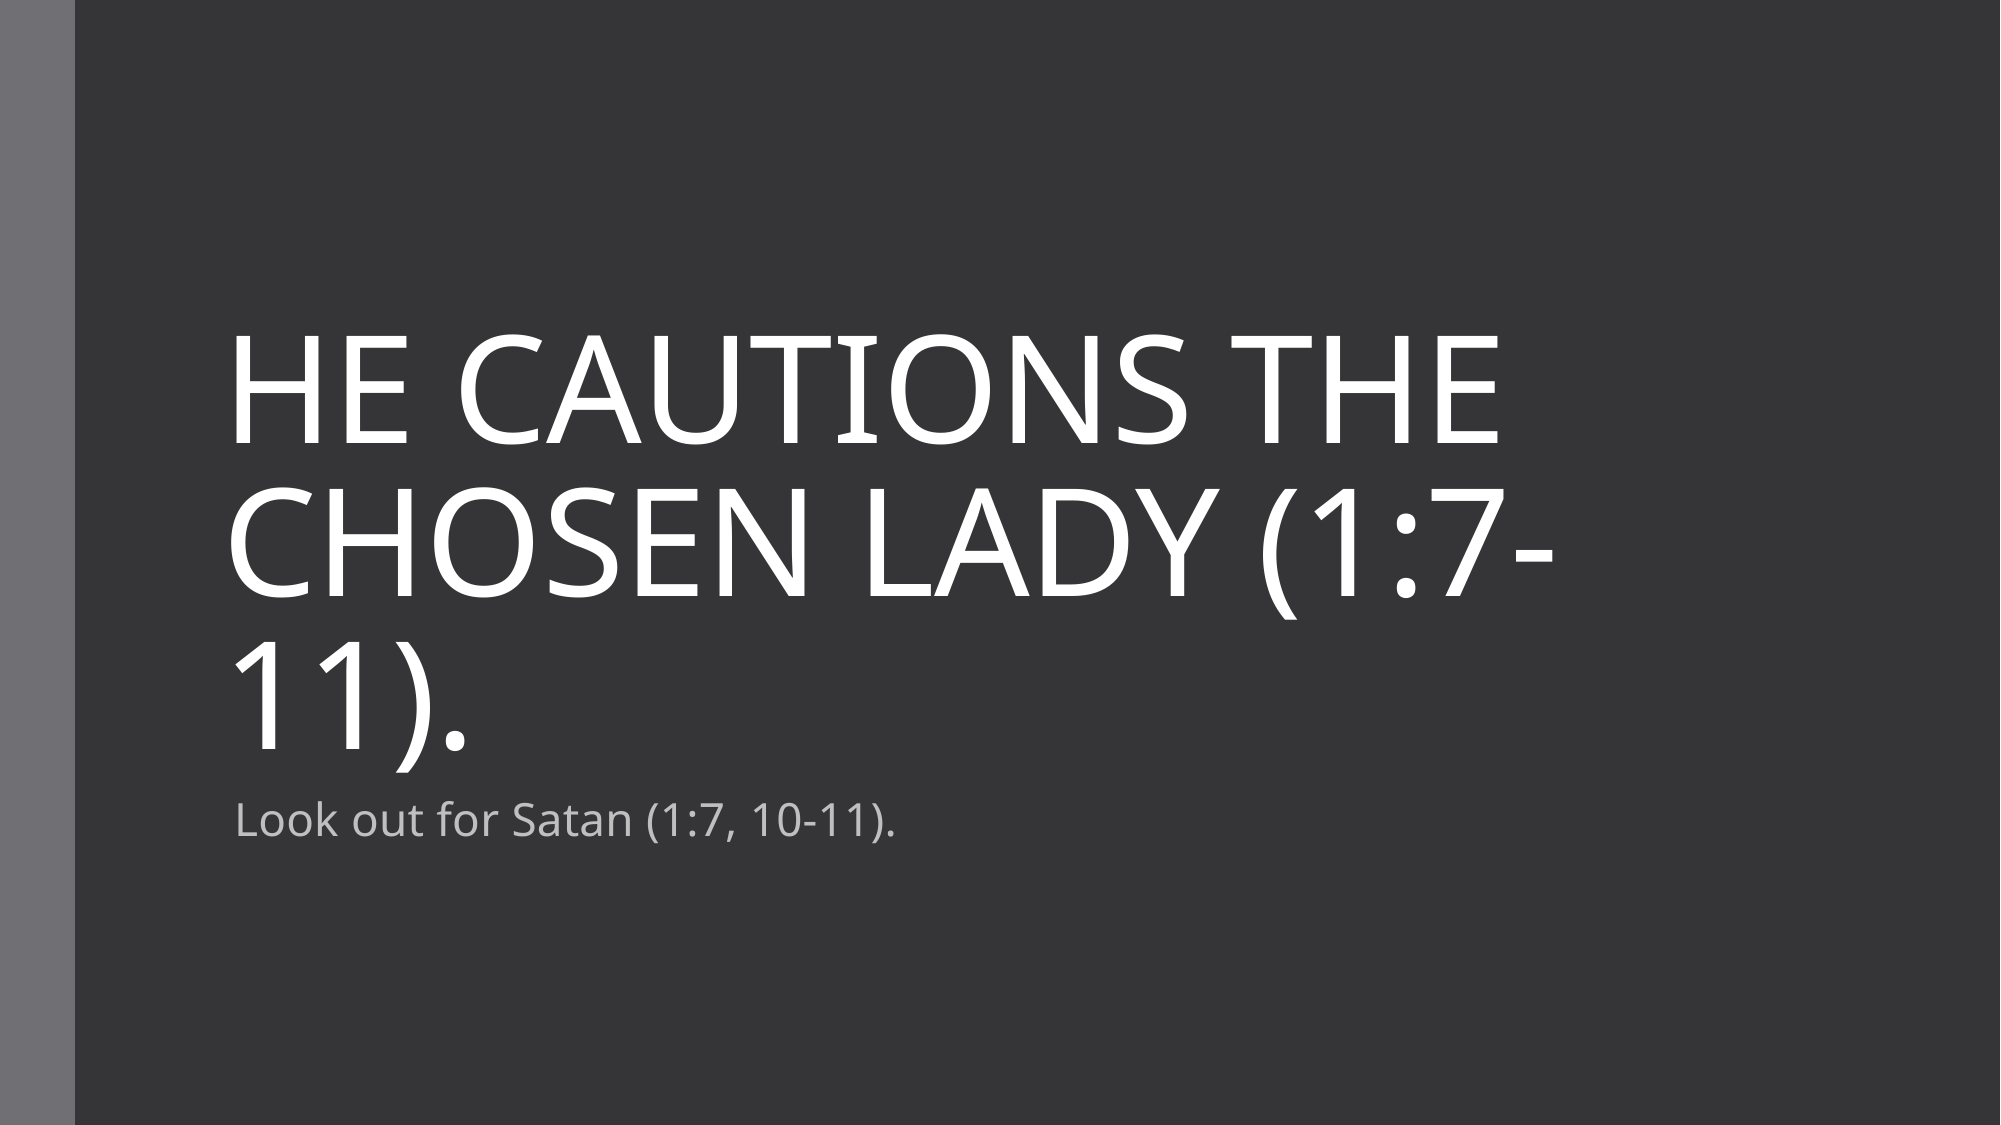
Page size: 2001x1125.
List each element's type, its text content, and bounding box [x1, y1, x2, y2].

title HE CAUTIONS THE CHOSEN LADY (1:7-11). [206, 124, 1752, 787]
subtitle Look out for Satan (1:7, 10-11). [206, 787, 1752, 1066]
